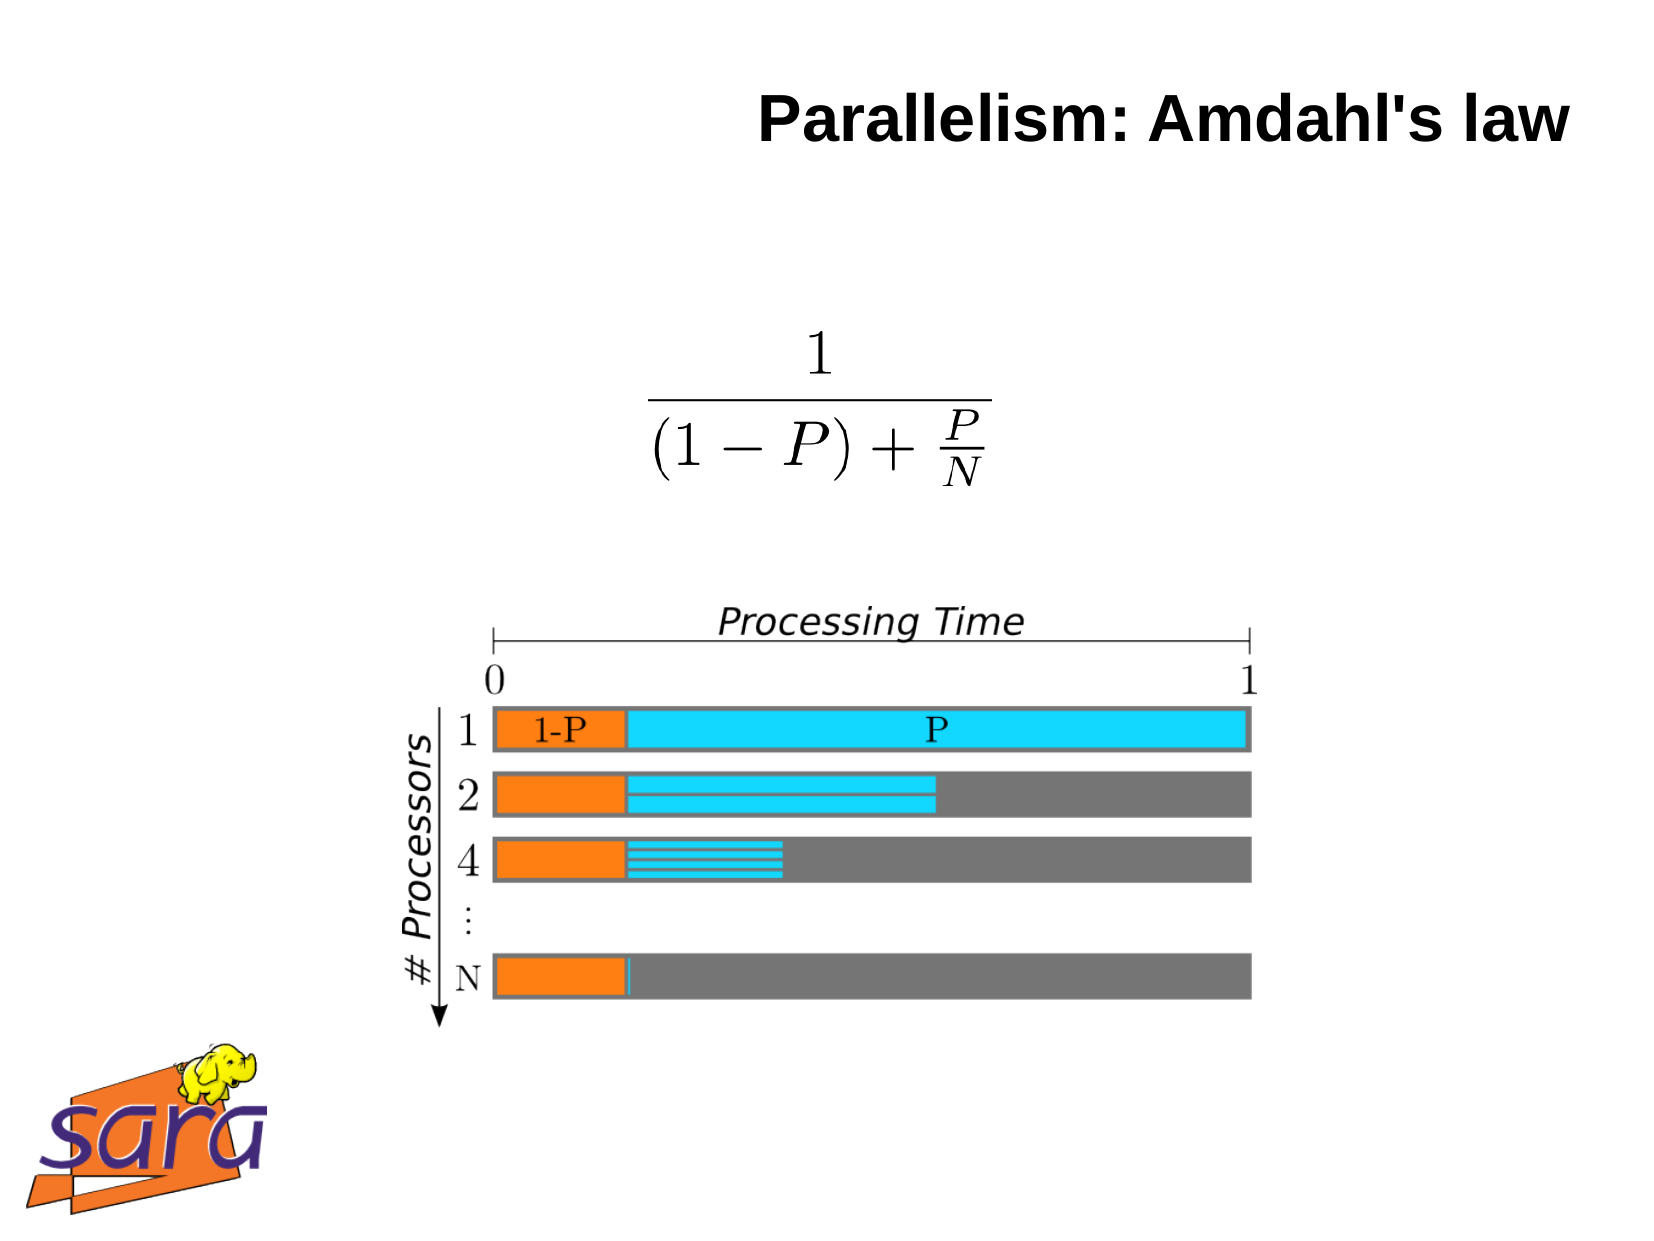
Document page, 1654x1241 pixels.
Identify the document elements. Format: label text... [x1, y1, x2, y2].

picture [26, 1029, 267, 1215]
title Parallelism: Amdahl's law [82, 49, 1571, 188]
picture [402, 606, 1257, 1028]
picture [648, 331, 992, 486]
